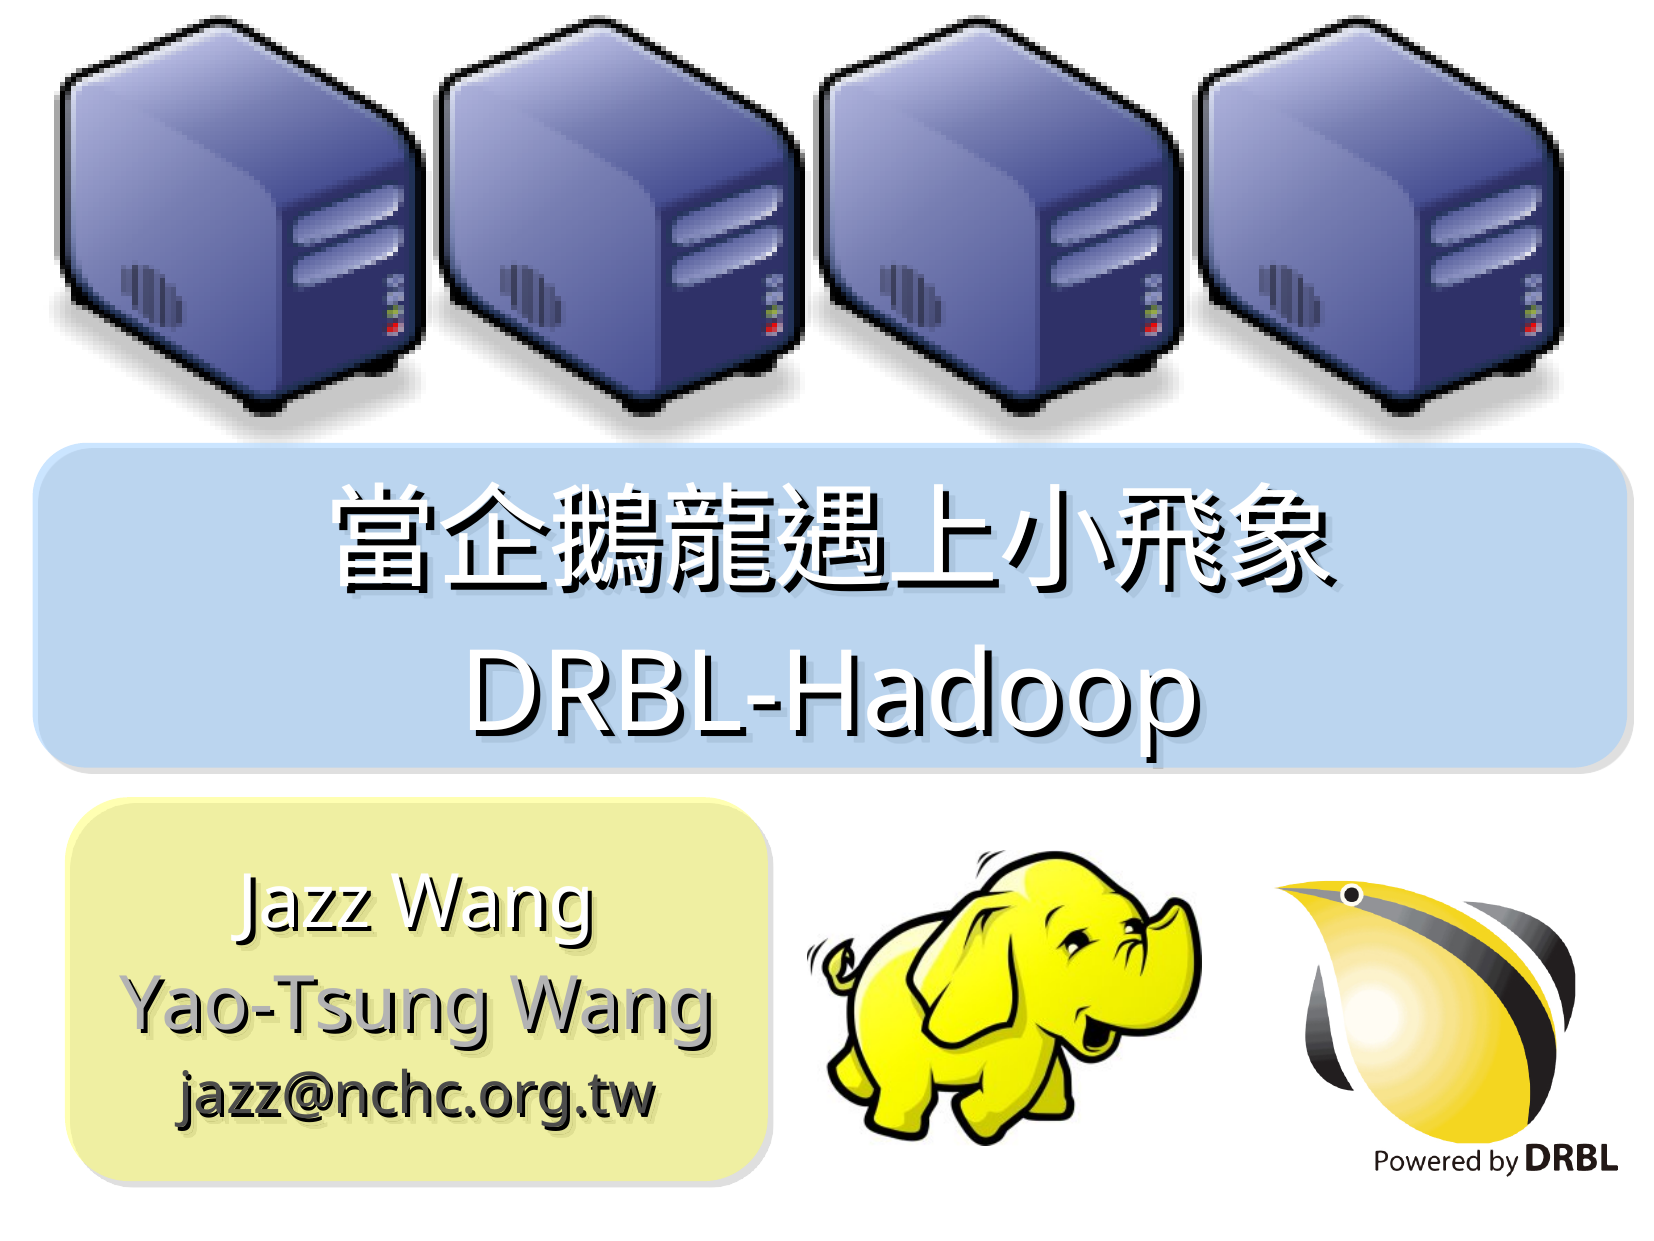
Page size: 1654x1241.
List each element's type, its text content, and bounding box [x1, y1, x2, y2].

picture [27, 2, 1609, 502]
picture [1257, 862, 1635, 1188]
text_box Jazz Wang Yao-Tsung Wang jazz@nchc.org.tw [64, 797, 768, 1182]
picture [807, 850, 1202, 1146]
text_box 當企鵝龍遇上小飛象 DRBL-Hadoop [32, 442, 1628, 768]
